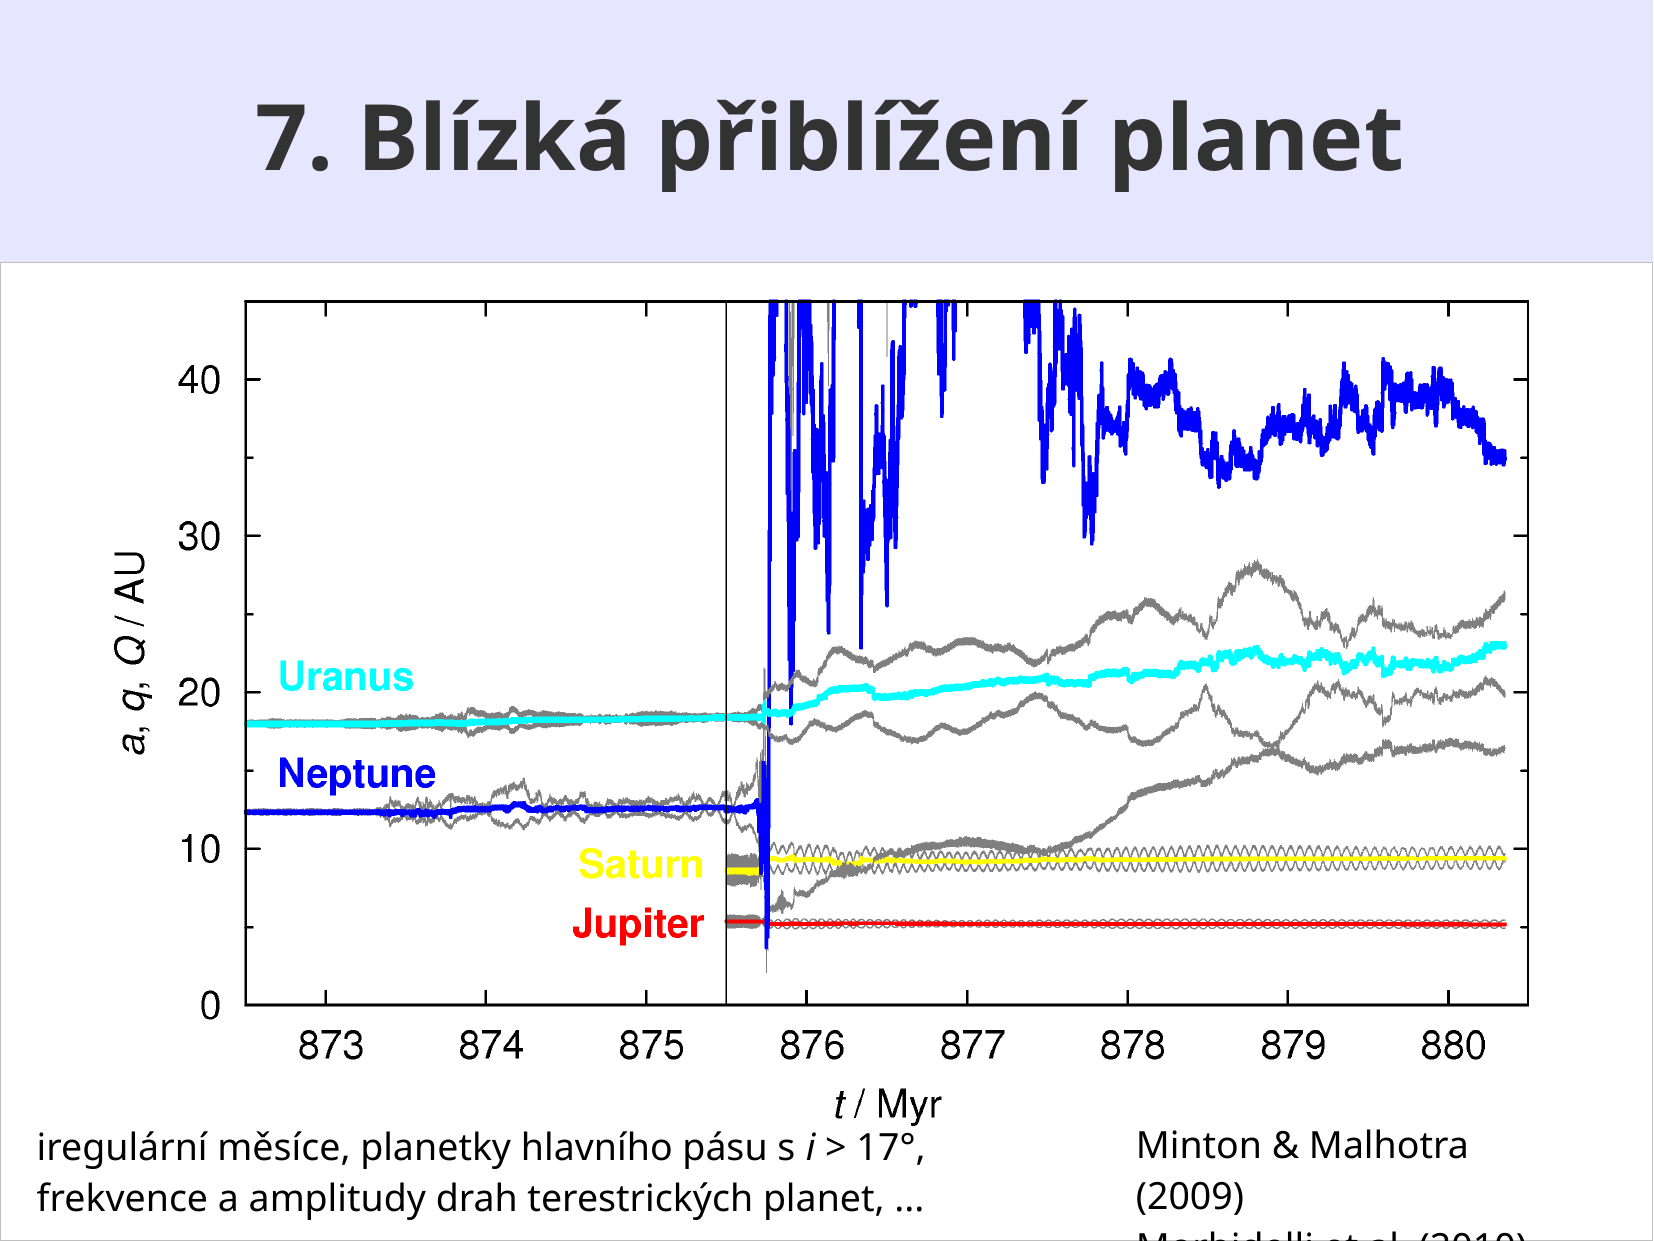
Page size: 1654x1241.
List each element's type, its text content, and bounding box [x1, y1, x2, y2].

text_box iregulární měsíce, planetky hlavního pásu s i > 17°, frekvence a amplitudy drah terestrických planet, ... [21, 1112, 842, 1223]
text_box Minton & Malhotra (2009) Morbidelli et al. (2010) [1121, 1111, 1552, 1241]
picture [102, 293, 1529, 1128]
title 7. Blízká přiblížení planet [124, 31, 1536, 239]
